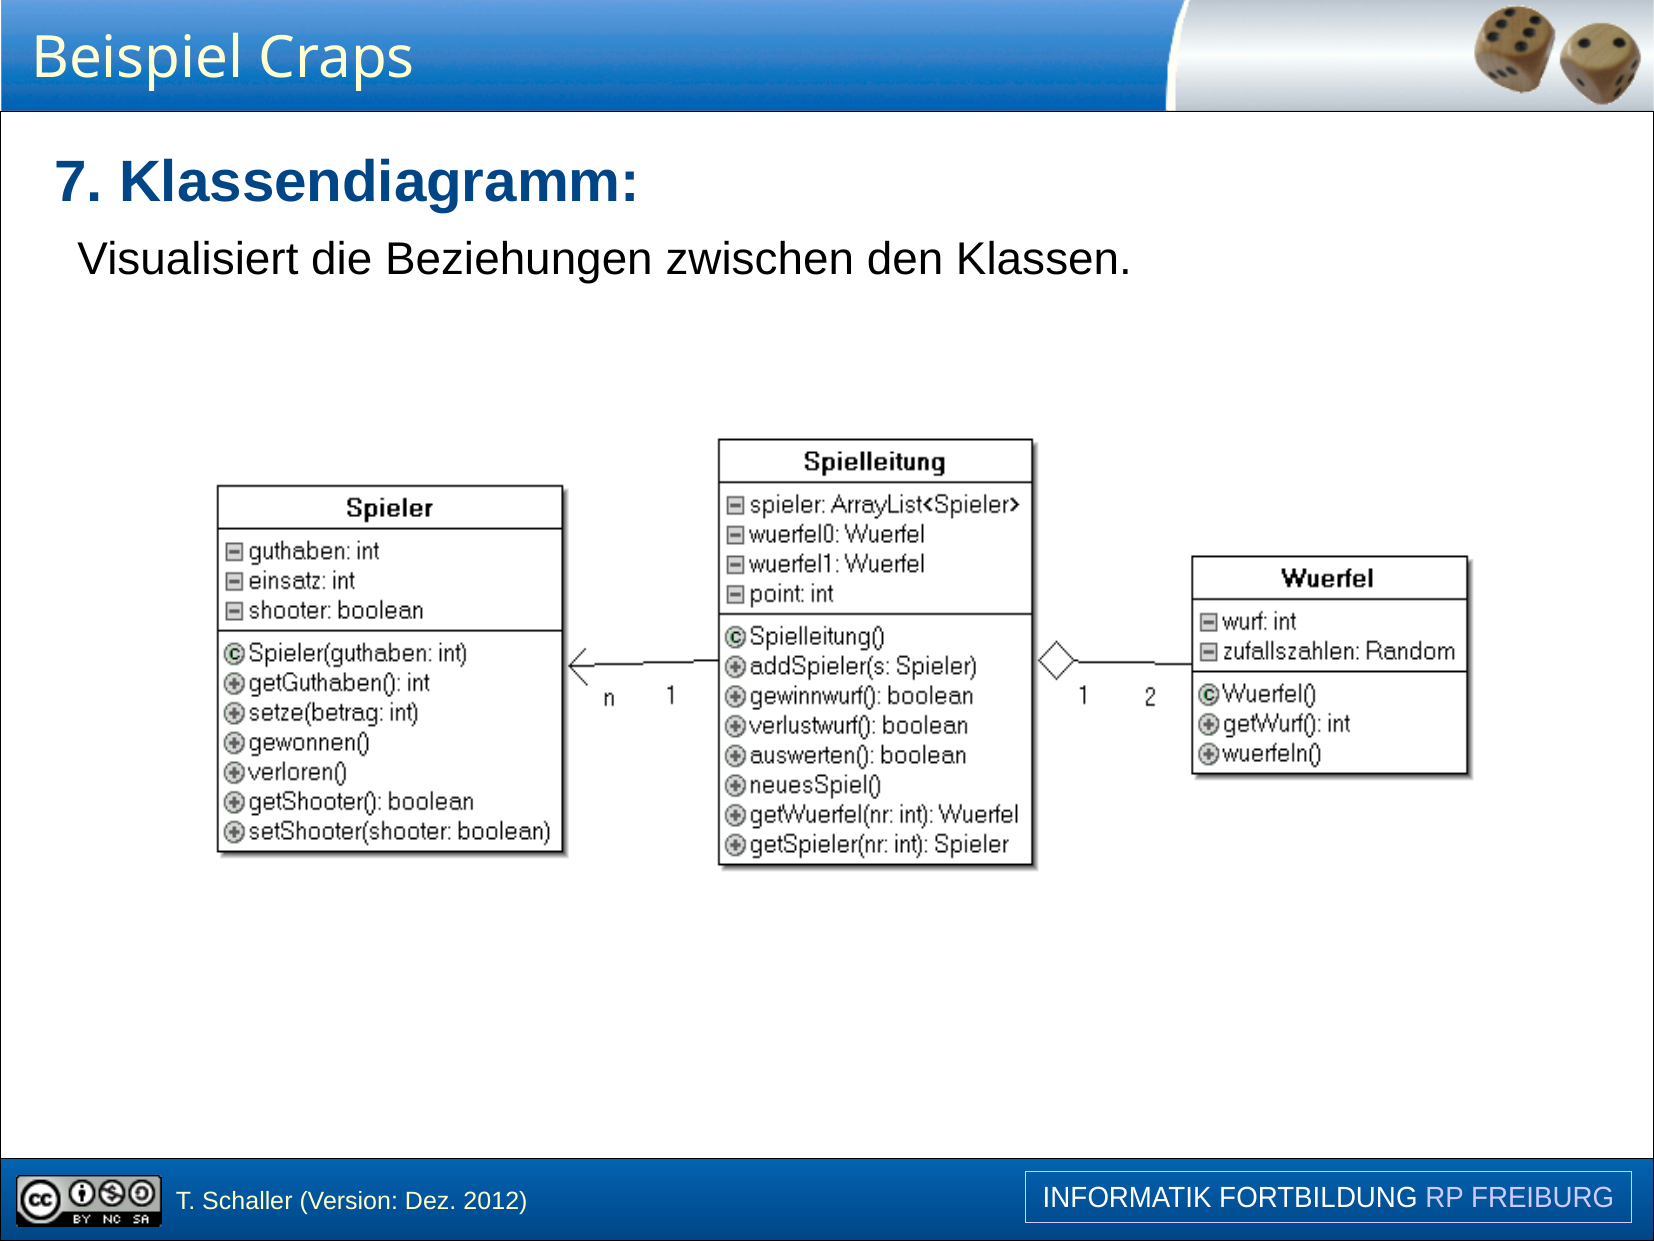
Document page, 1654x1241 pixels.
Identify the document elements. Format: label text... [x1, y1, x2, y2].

title Beispiel Craps [31, 16, 1151, 94]
picture [0, 0, 1654, 111]
text_box Visualisiert die Beziehungen zwischen den Klassen. [62, 225, 1582, 405]
picture [16, 1175, 162, 1227]
text_box 7. Klassendiagramm: [39, 141, 656, 223]
picture [139, 305, 1491, 890]
